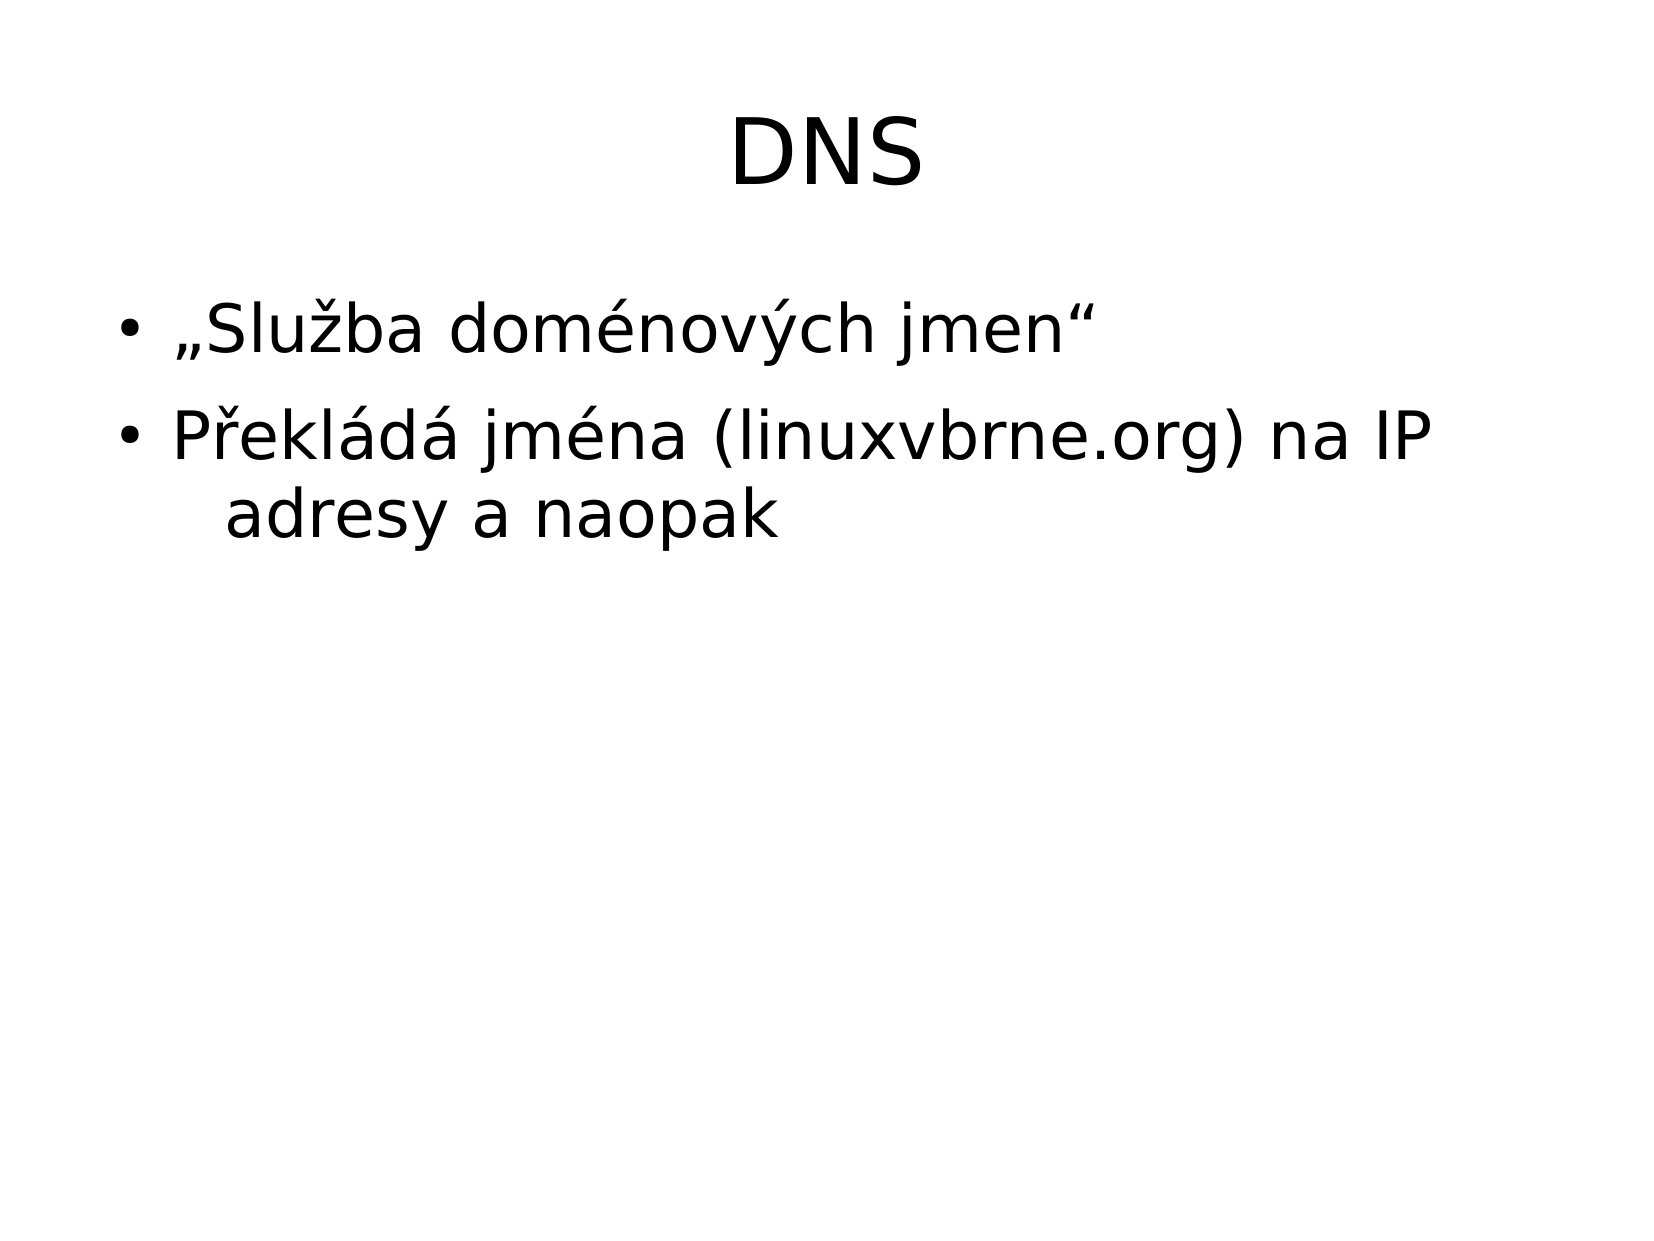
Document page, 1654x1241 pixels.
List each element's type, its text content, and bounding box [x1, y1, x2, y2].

title DNS [82, 56, 1571, 250]
list „Služba doménových jmen“ Překládá jména (linuxvbrne.org) na IP adresy a naopak [82, 290, 1571, 1094]
